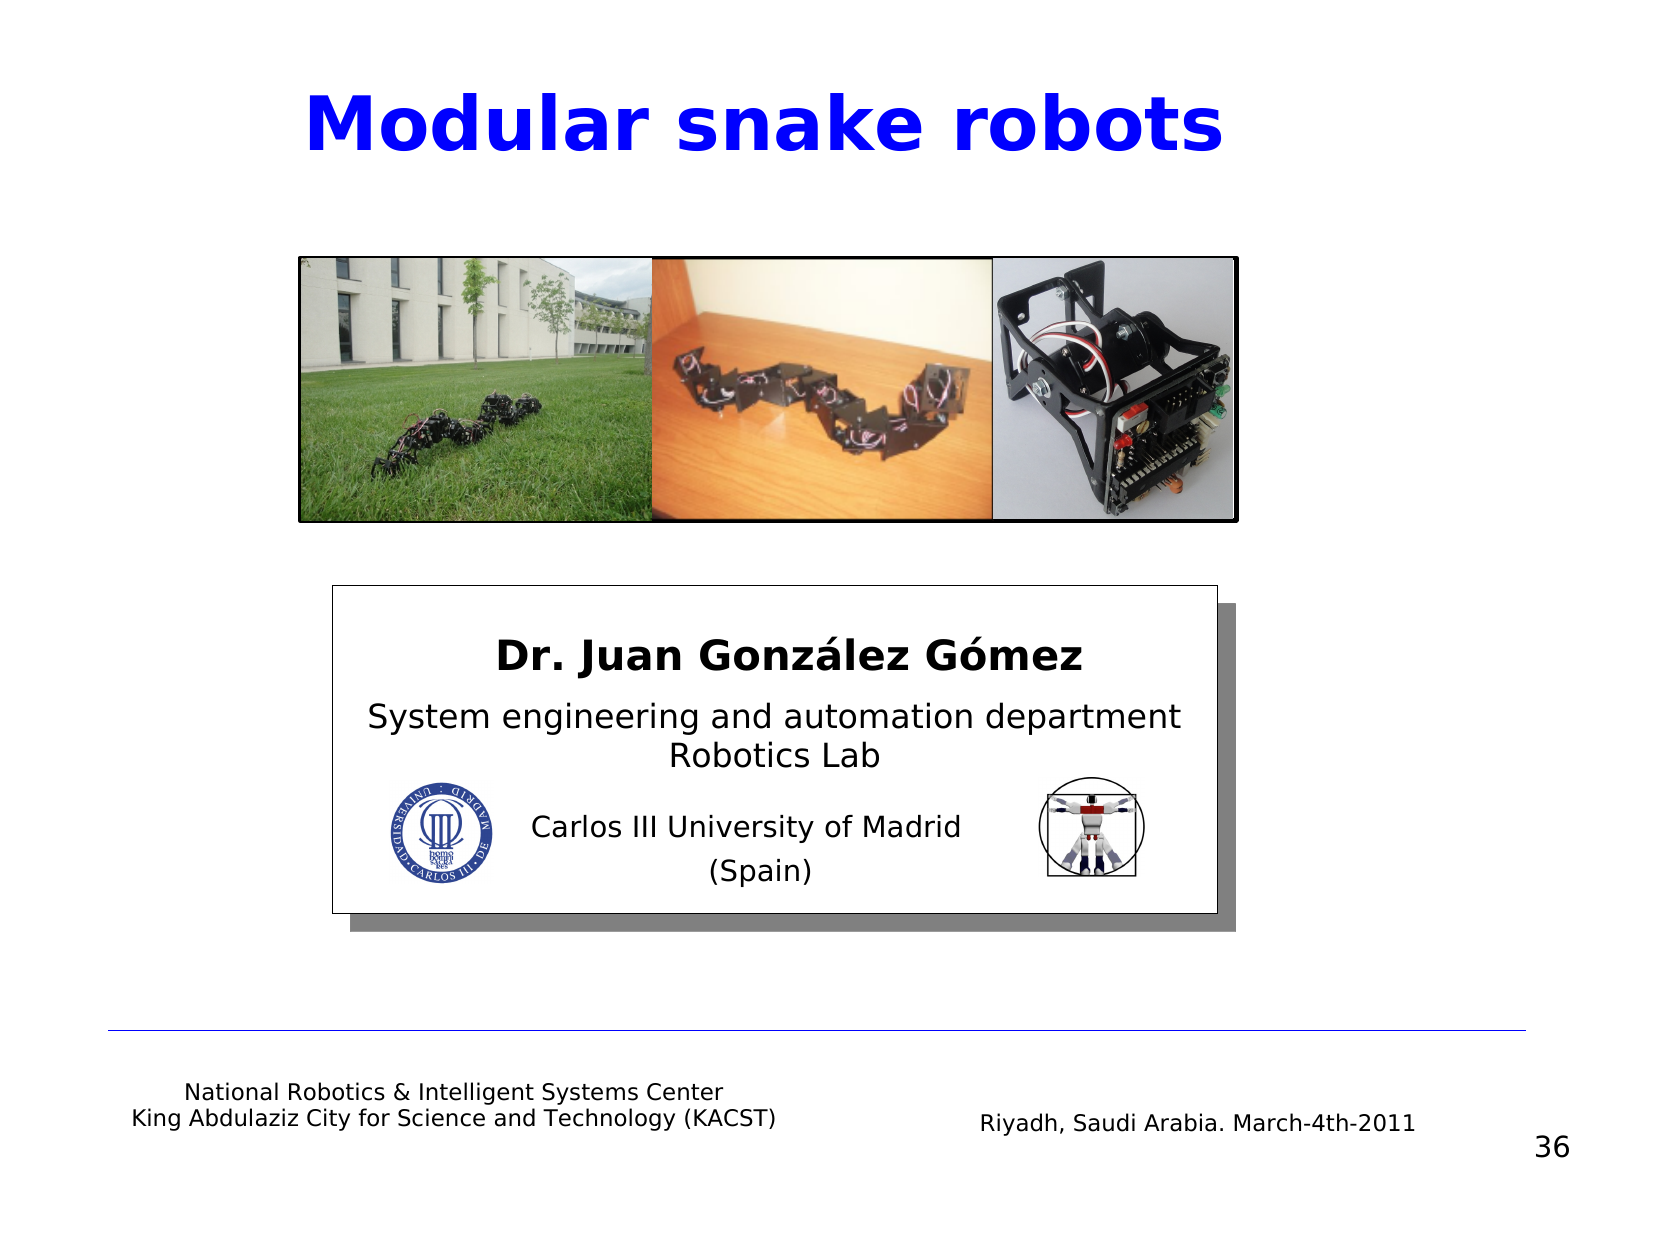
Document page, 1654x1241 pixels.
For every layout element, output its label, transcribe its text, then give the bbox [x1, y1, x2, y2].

text_box Dr. Juan González Gómez [480, 624, 1099, 690]
text_box Carlos III University of Madrid [516, 803, 978, 856]
text_box National Robotics & Intelligent Systems Center King Abdulaziz City for Science and Technology (KACST) [109, 1071, 800, 1157]
text_box Riyadh, Saudi Arabia. March-4th-2011 [907, 1102, 1490, 1145]
text_box [332, 585, 1218, 914]
picture [1038, 777, 1145, 877]
text_box System engineering and automation department Robotics Lab [352, 690, 1198, 783]
text_box Modular snake robots [288, 73, 1241, 176]
picture [300, 258, 1233, 521]
text_box (Spain) [693, 847, 828, 901]
picture [389, 780, 494, 884]
